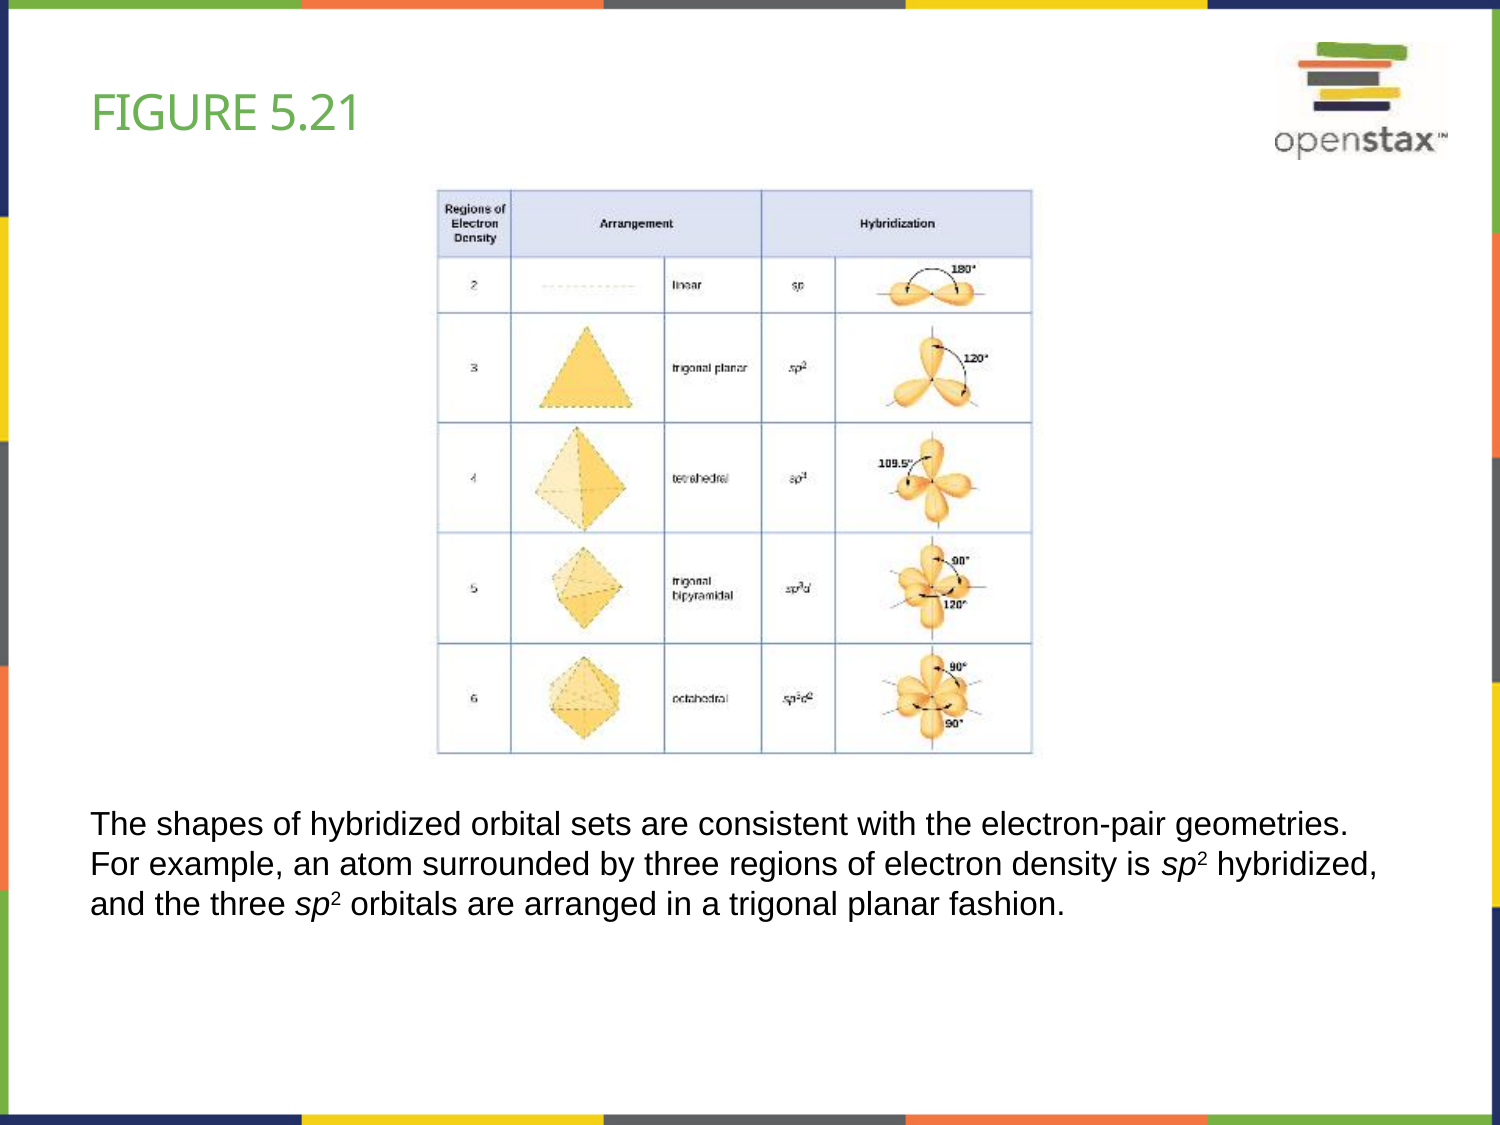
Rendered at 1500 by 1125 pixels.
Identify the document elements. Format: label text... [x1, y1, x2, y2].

list The shapes of hybridized orbital sets are consistent with the electron-pair geometries. For example, an atom surrounded by three regions of electron density is sp2 hybridized, and the three sp2 orbitals are arranged in a trigonal planar fashion. [75, 794, 1398, 986]
picture [0, 0, 1500, 1125]
title Figure 5.21 [75, 39, 1398, 148]
